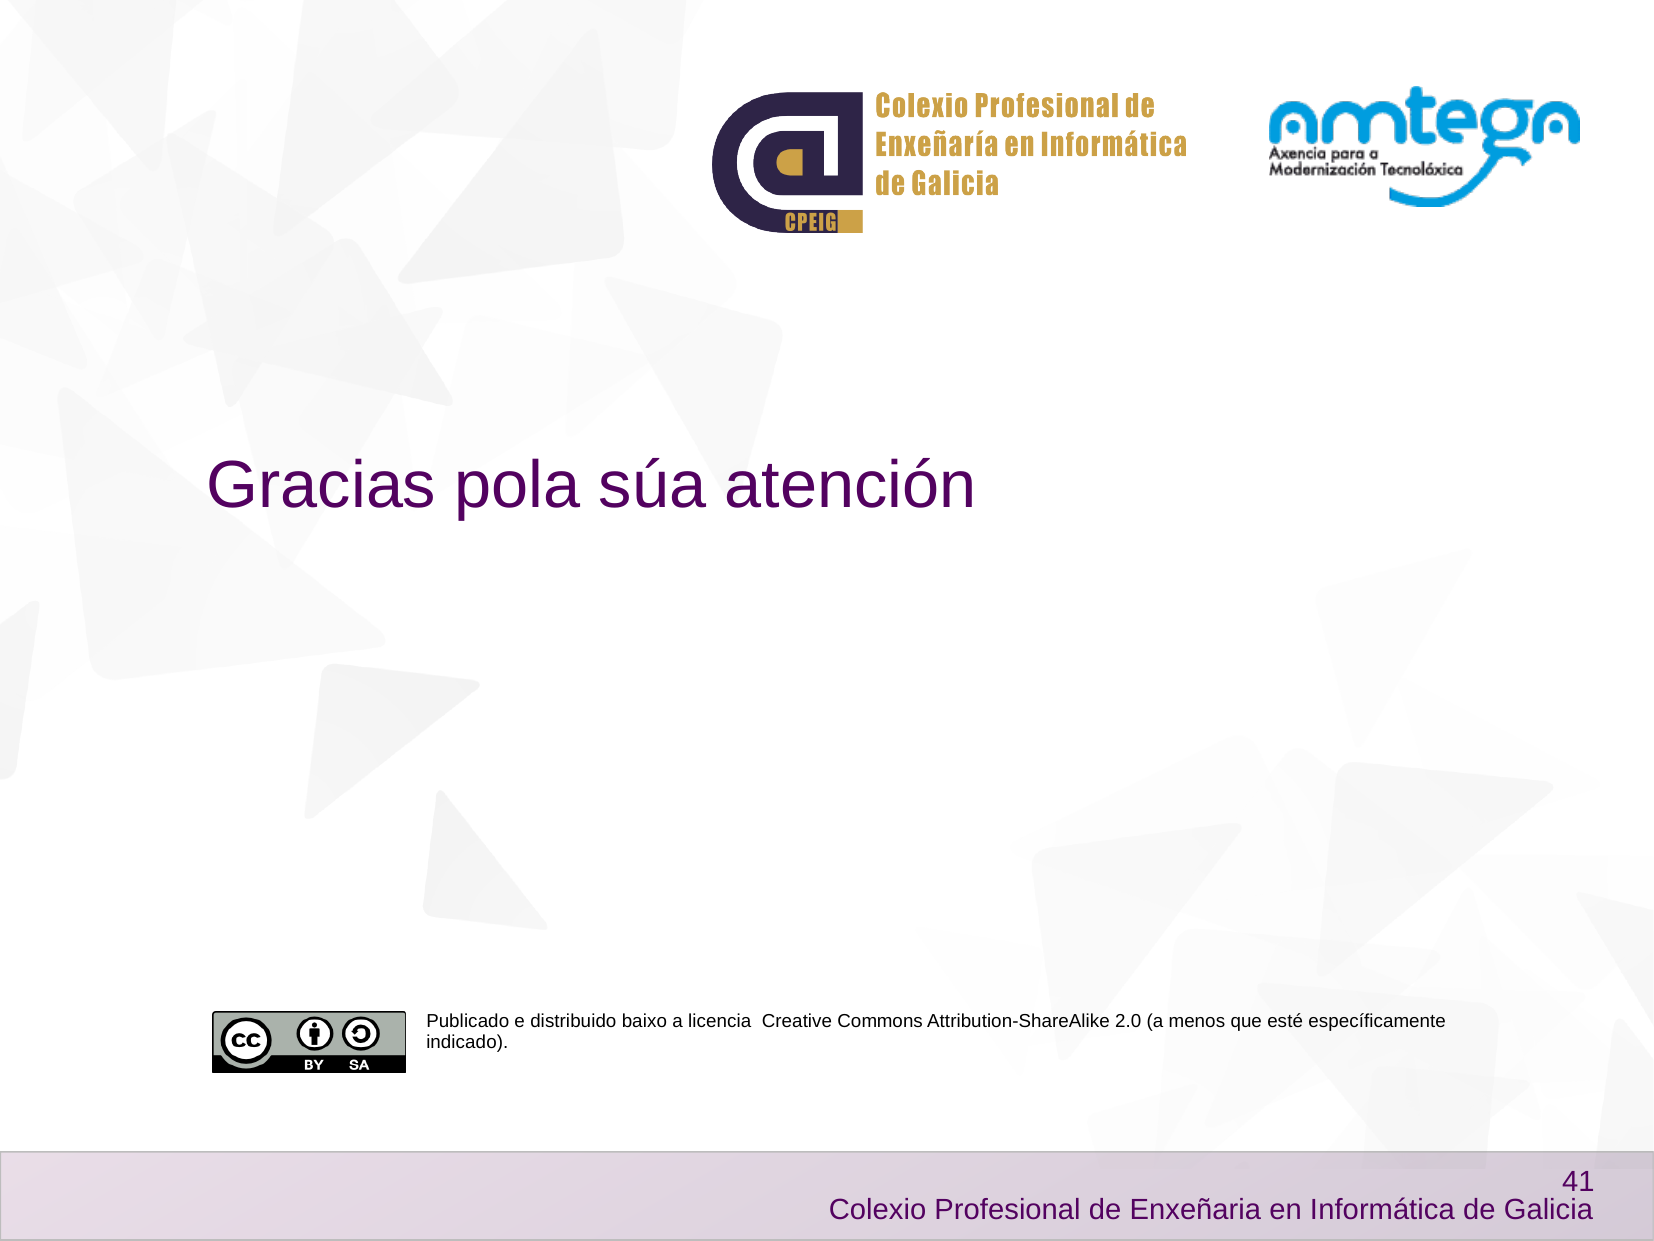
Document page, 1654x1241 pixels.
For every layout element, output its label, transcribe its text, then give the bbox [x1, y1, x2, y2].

picture [915, 548, 1654, 1169]
picture [212, 1011, 406, 1073]
picture [1491, 107, 1518, 132]
picture [1269, 86, 1580, 207]
title Gracias pola súa atención [206, 395, 1477, 573]
picture [0, 0, 1186, 930]
